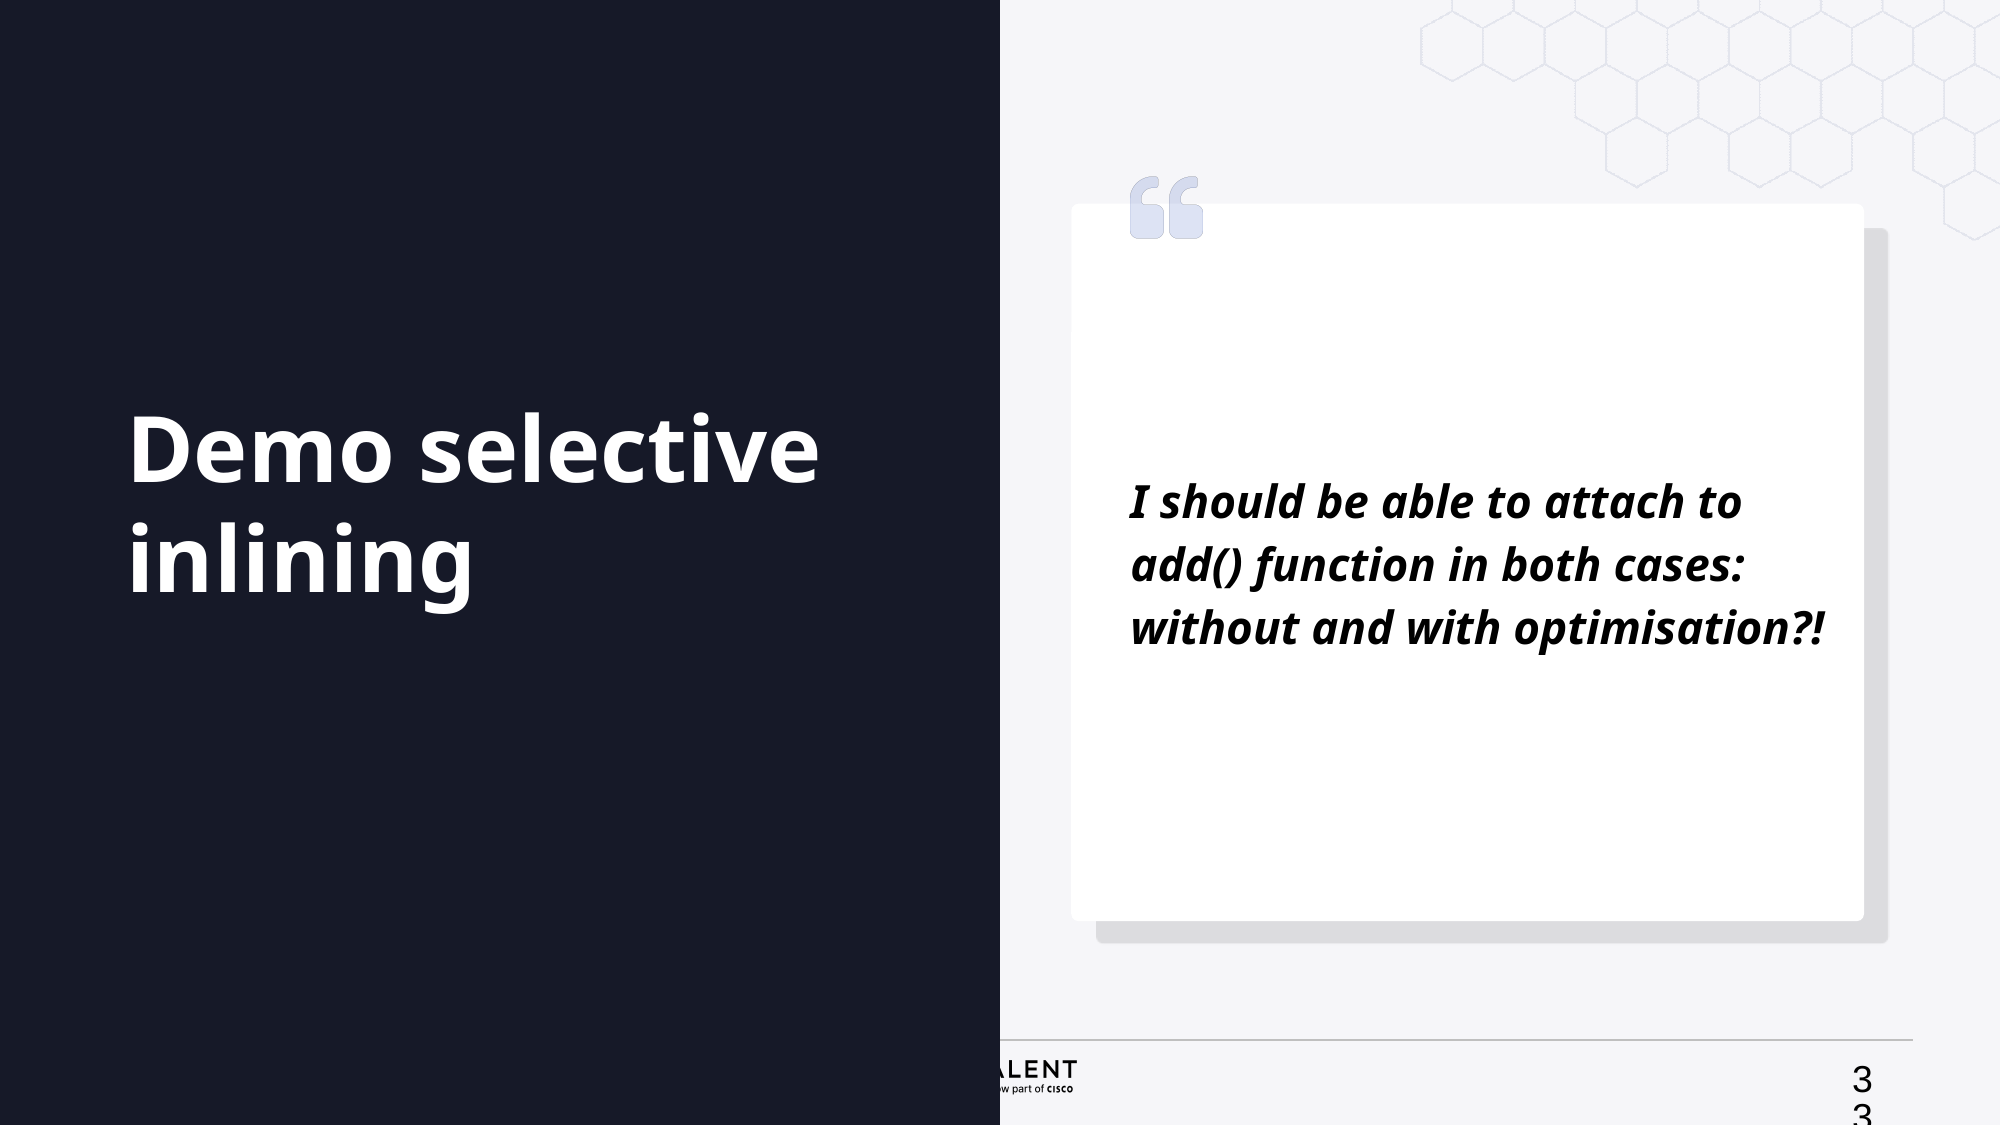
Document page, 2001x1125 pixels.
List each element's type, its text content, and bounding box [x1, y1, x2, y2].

picture [1000, 0, 2000, 1125]
list I should be able to attach to add() function in both cases: without and with optimisation?! [1115, 321, 1849, 797]
list Demo selective inlining [110, 383, 871, 621]
